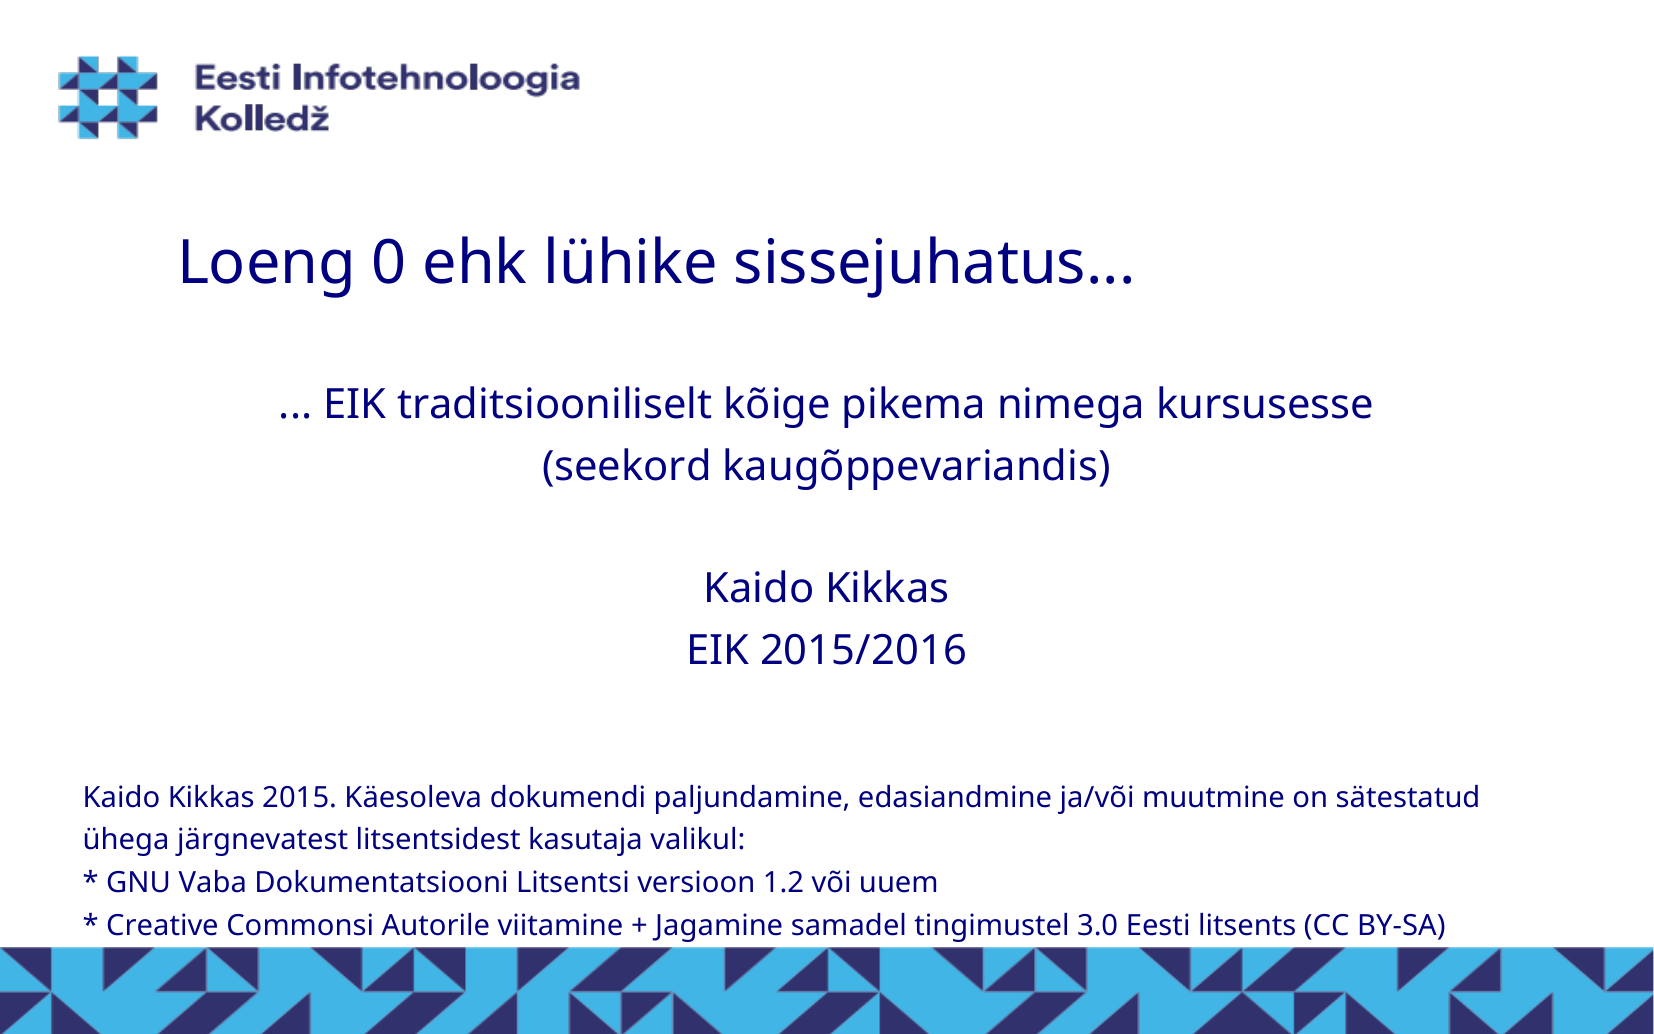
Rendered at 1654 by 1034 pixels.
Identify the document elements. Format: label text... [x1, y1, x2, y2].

title Loeng 0 ehk lühike sissejuhatus... [177, 172, 1589, 349]
text_box ... EIK traditsiooniliselt kõige pikema nimega kursusesse (seekord kaugõppevariandis) Kaido Kikkas EIK 2015/2016 [236, 369, 1418, 723]
text_box Kaido Kikkas 2015. Käesoleva dokumendi paljundamine, edasiandmine ja/või muutmine on sätestatud ühega järgnevatest litsentsidest kasutaja valikul: * GNU Vaba Dokumentatsiooni Litsentsi versioon 1.2 või uuem * Creative Commonsi Autorile viitamine + Jagamine samadel tingimustel 3.0 Eesti litsents (CC BY-SA) [82, 772, 1589, 937]
